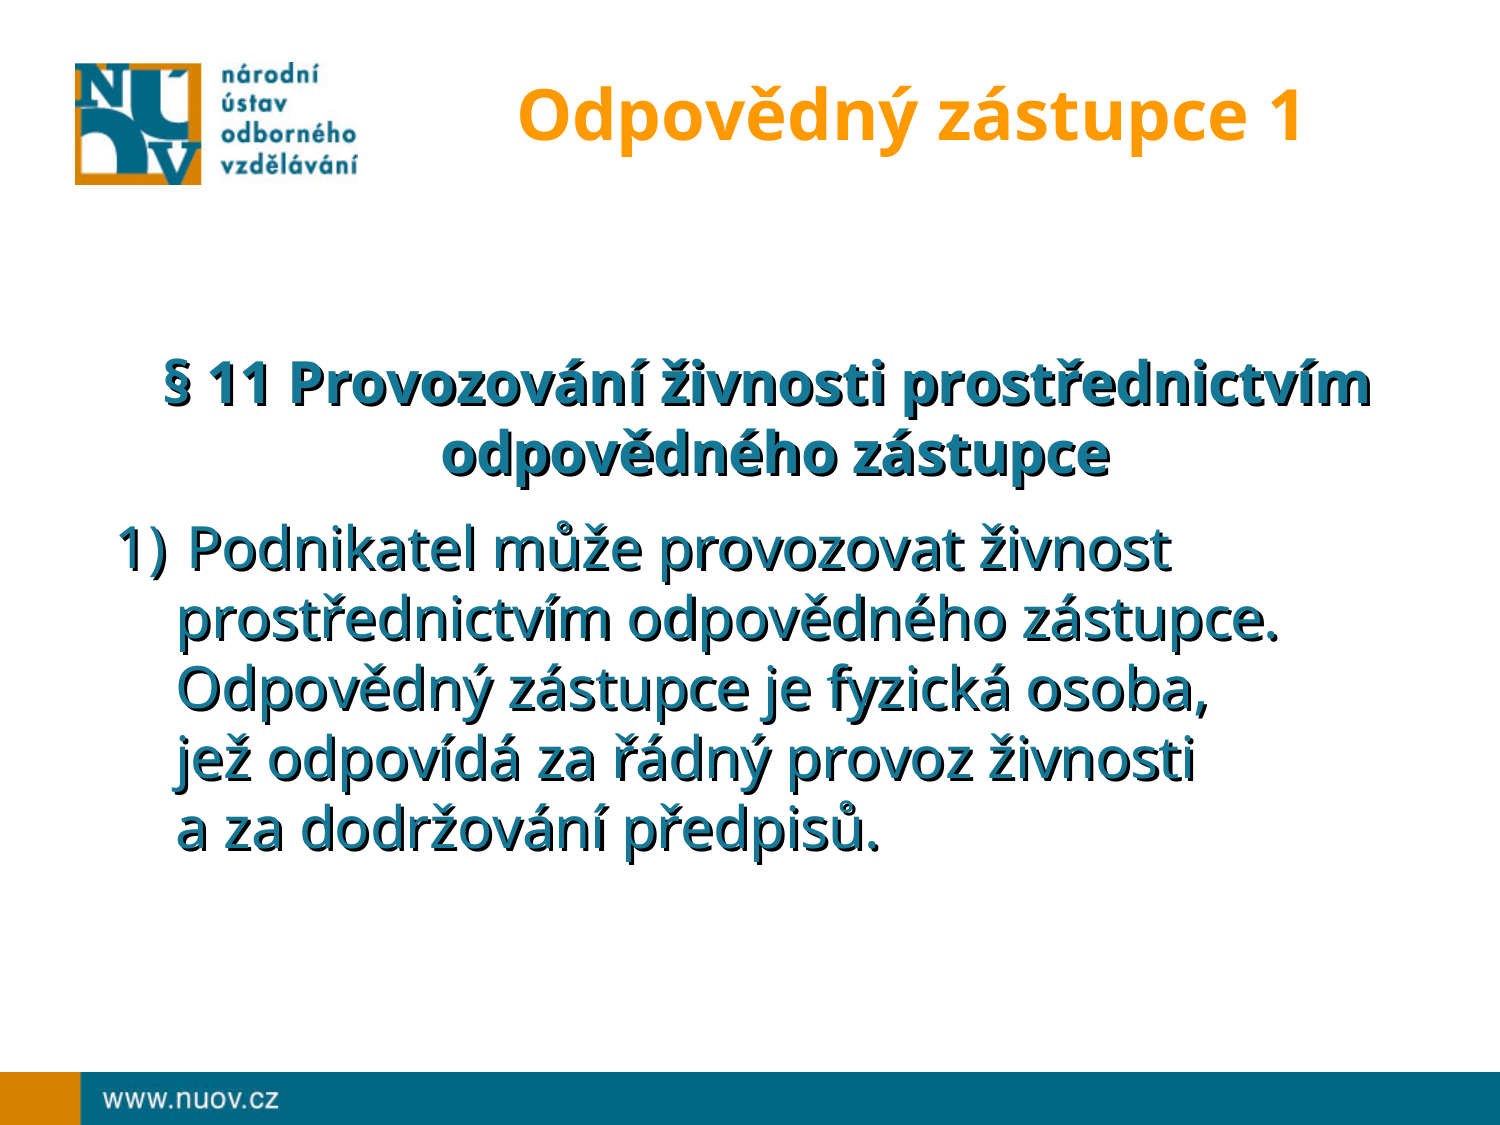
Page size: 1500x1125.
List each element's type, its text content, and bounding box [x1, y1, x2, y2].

text_box [75, 62, 358, 185]
text_box [0, 1072, 1500, 1125]
title Odpovědný zástupce 1 [399, 37, 1425, 188]
text_box § 11 Provozování živnosti prostřednictvím odpovědného zástupce Podnikatel může provozovat živnost prostřednictvím odpovědného zástupce. Odpovědný zástupce je fyzická osoba, jež odpovídá za řádný provoz živnosti a za dodržování předpisů. [99, 337, 1450, 868]
